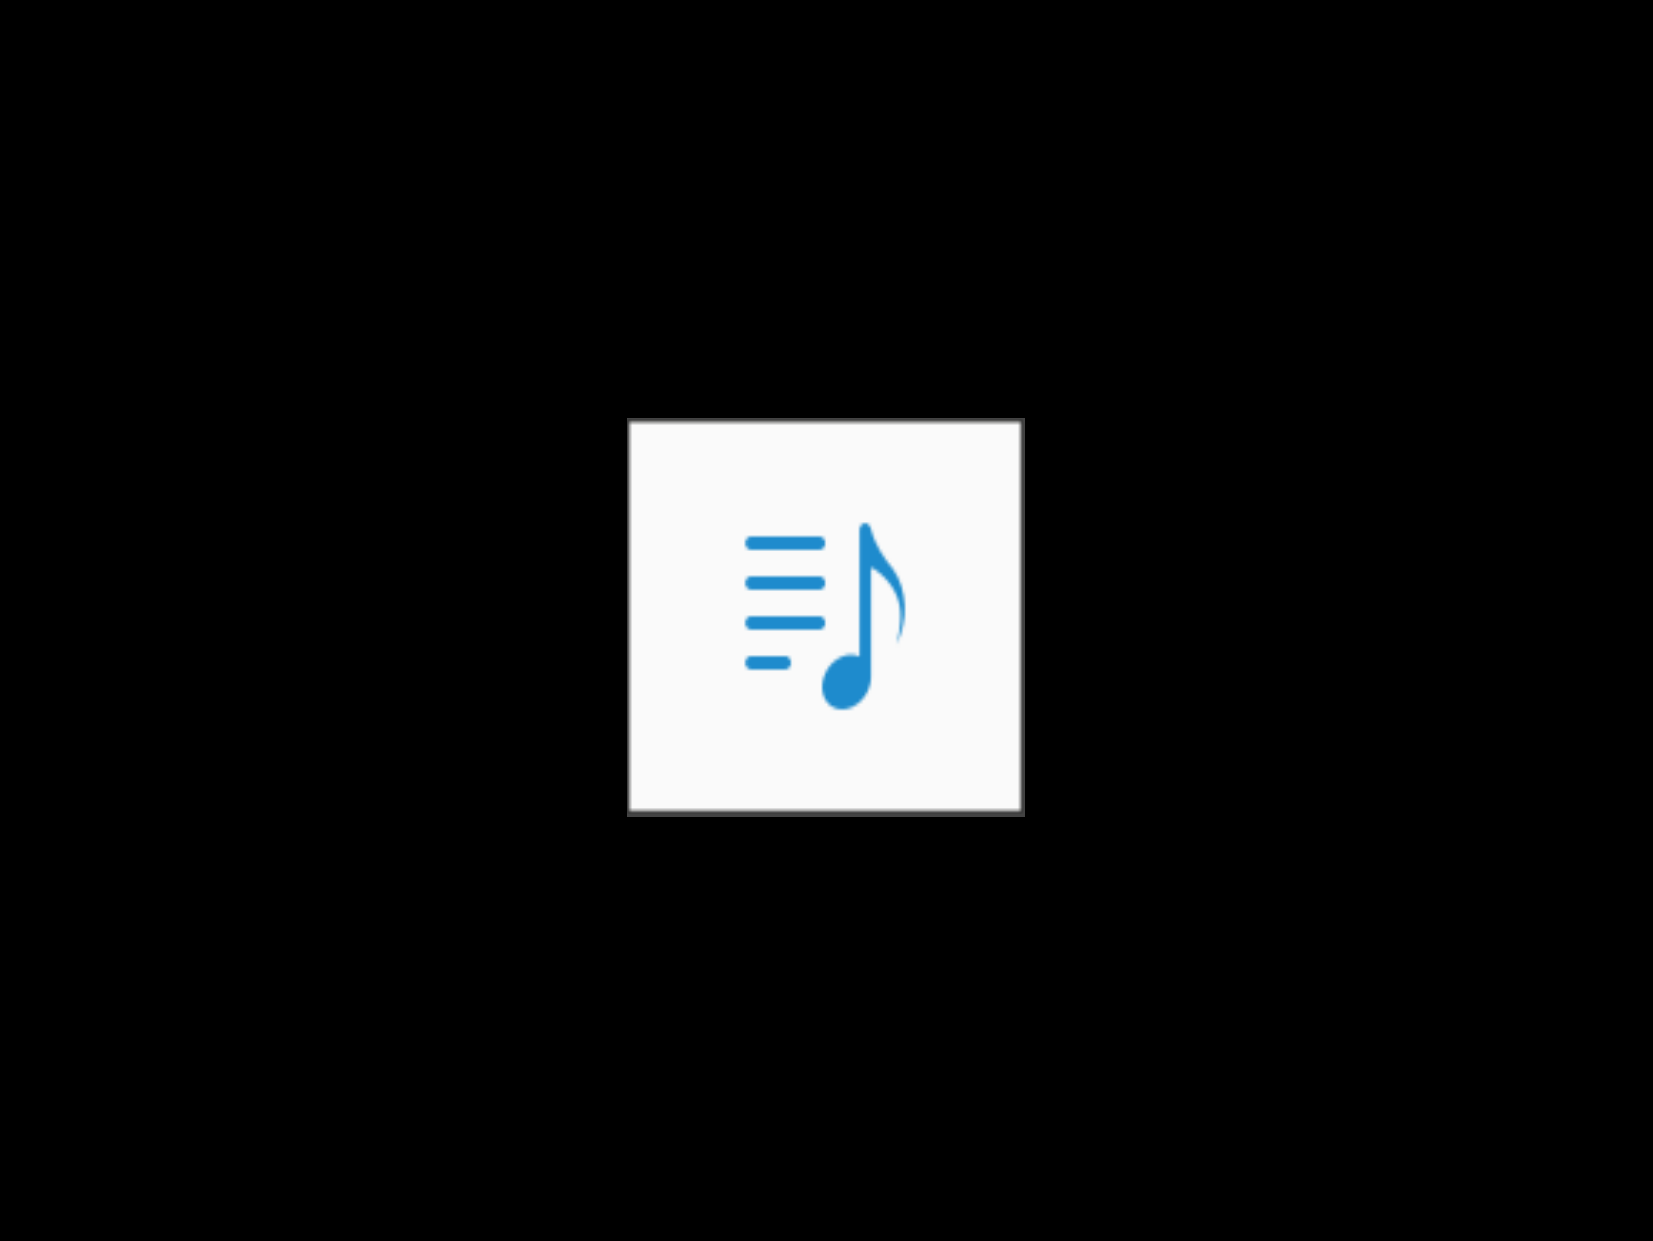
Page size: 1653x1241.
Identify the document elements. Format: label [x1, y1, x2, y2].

text_box [625, 417, 1026, 818]
